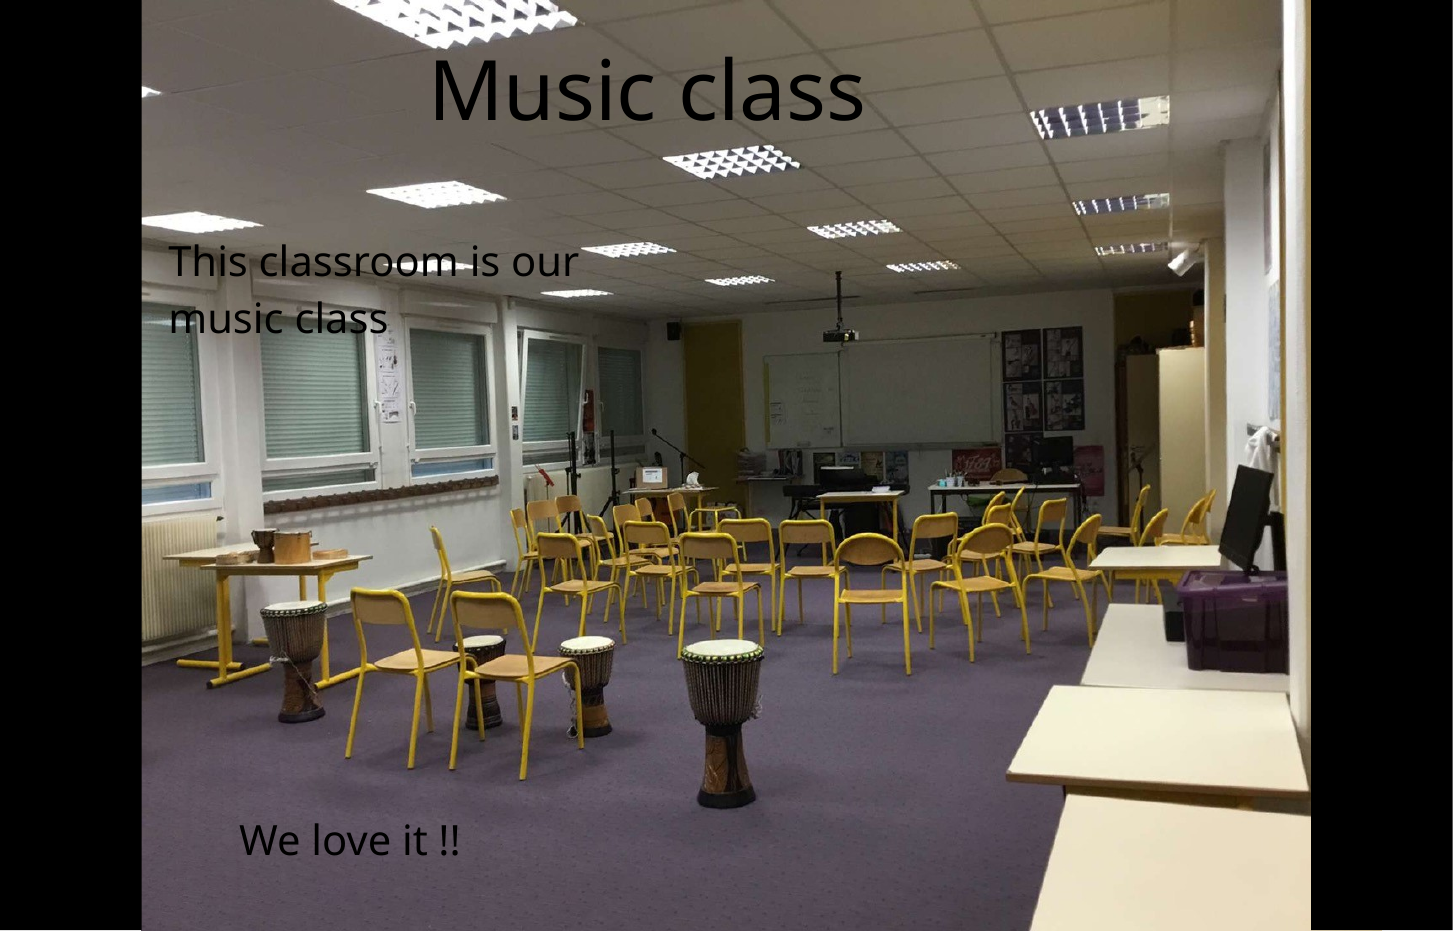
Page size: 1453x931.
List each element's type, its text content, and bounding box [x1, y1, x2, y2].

text_box [0, 0, 142, 931]
picture [142, 0, 1311, 931]
text_box This classroom is our music class [153, 224, 662, 374]
text_box [1311, 0, 1453, 931]
text_box Music class [413, 23, 886, 173]
text_box We love it !! [224, 803, 650, 886]
